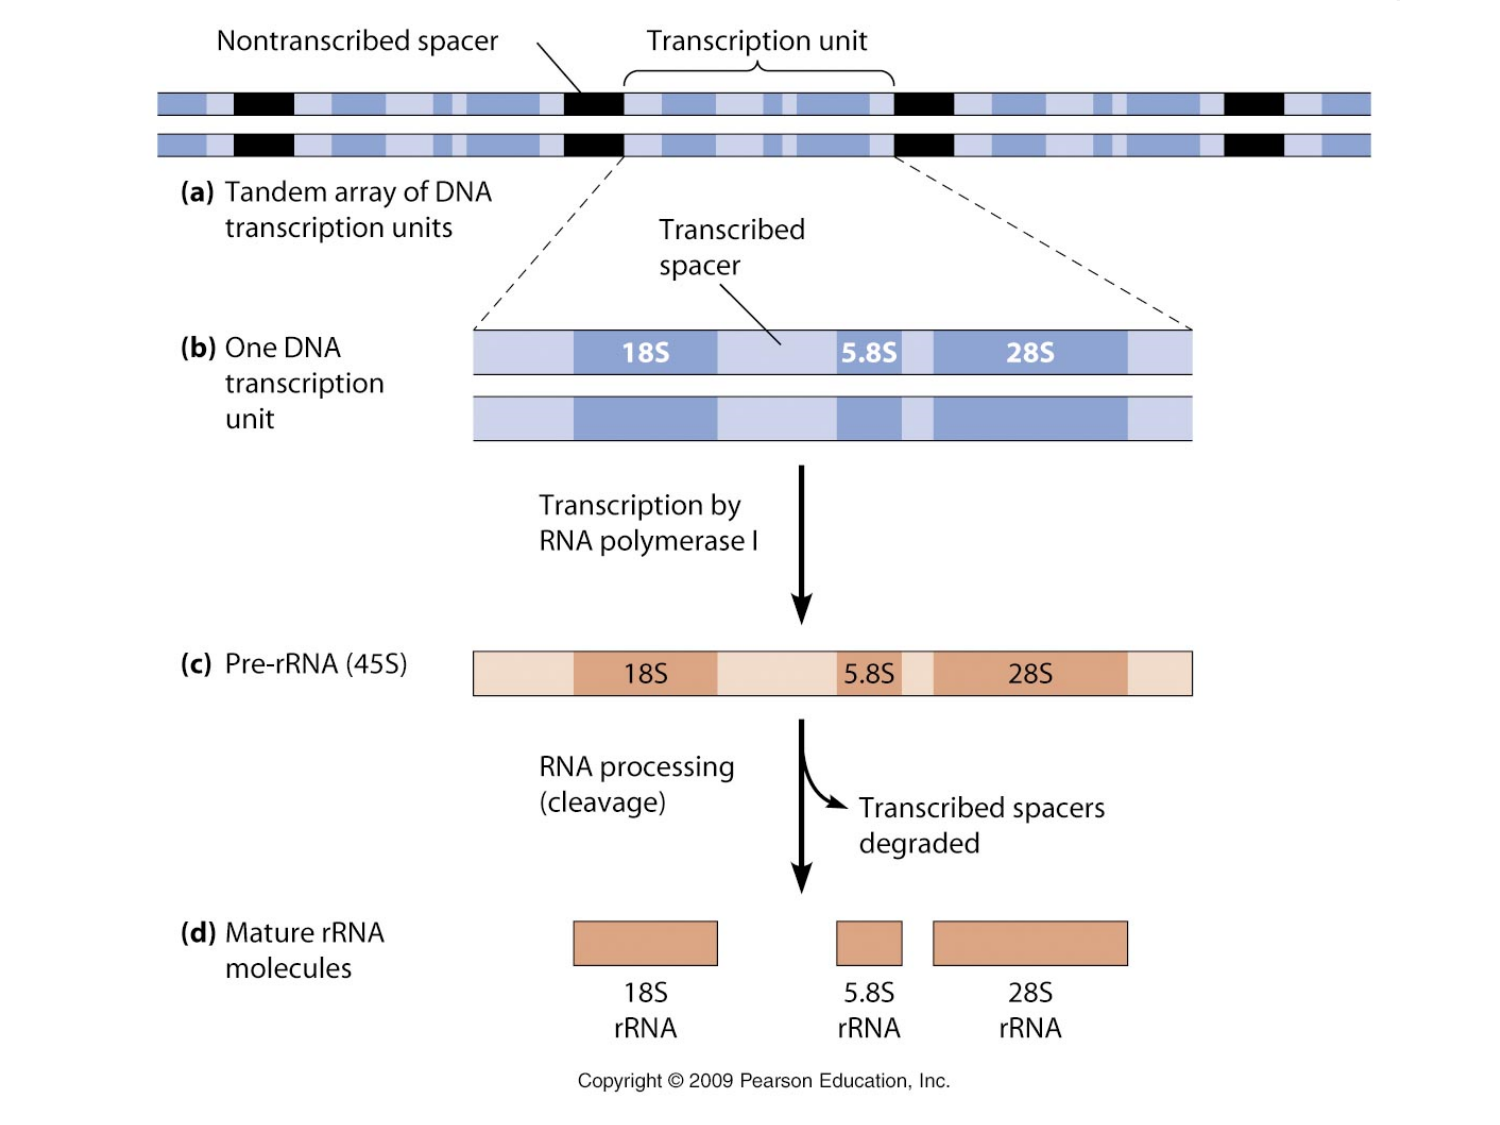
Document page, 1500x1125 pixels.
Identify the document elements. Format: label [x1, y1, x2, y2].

picture [135, 0, 1400, 1115]
